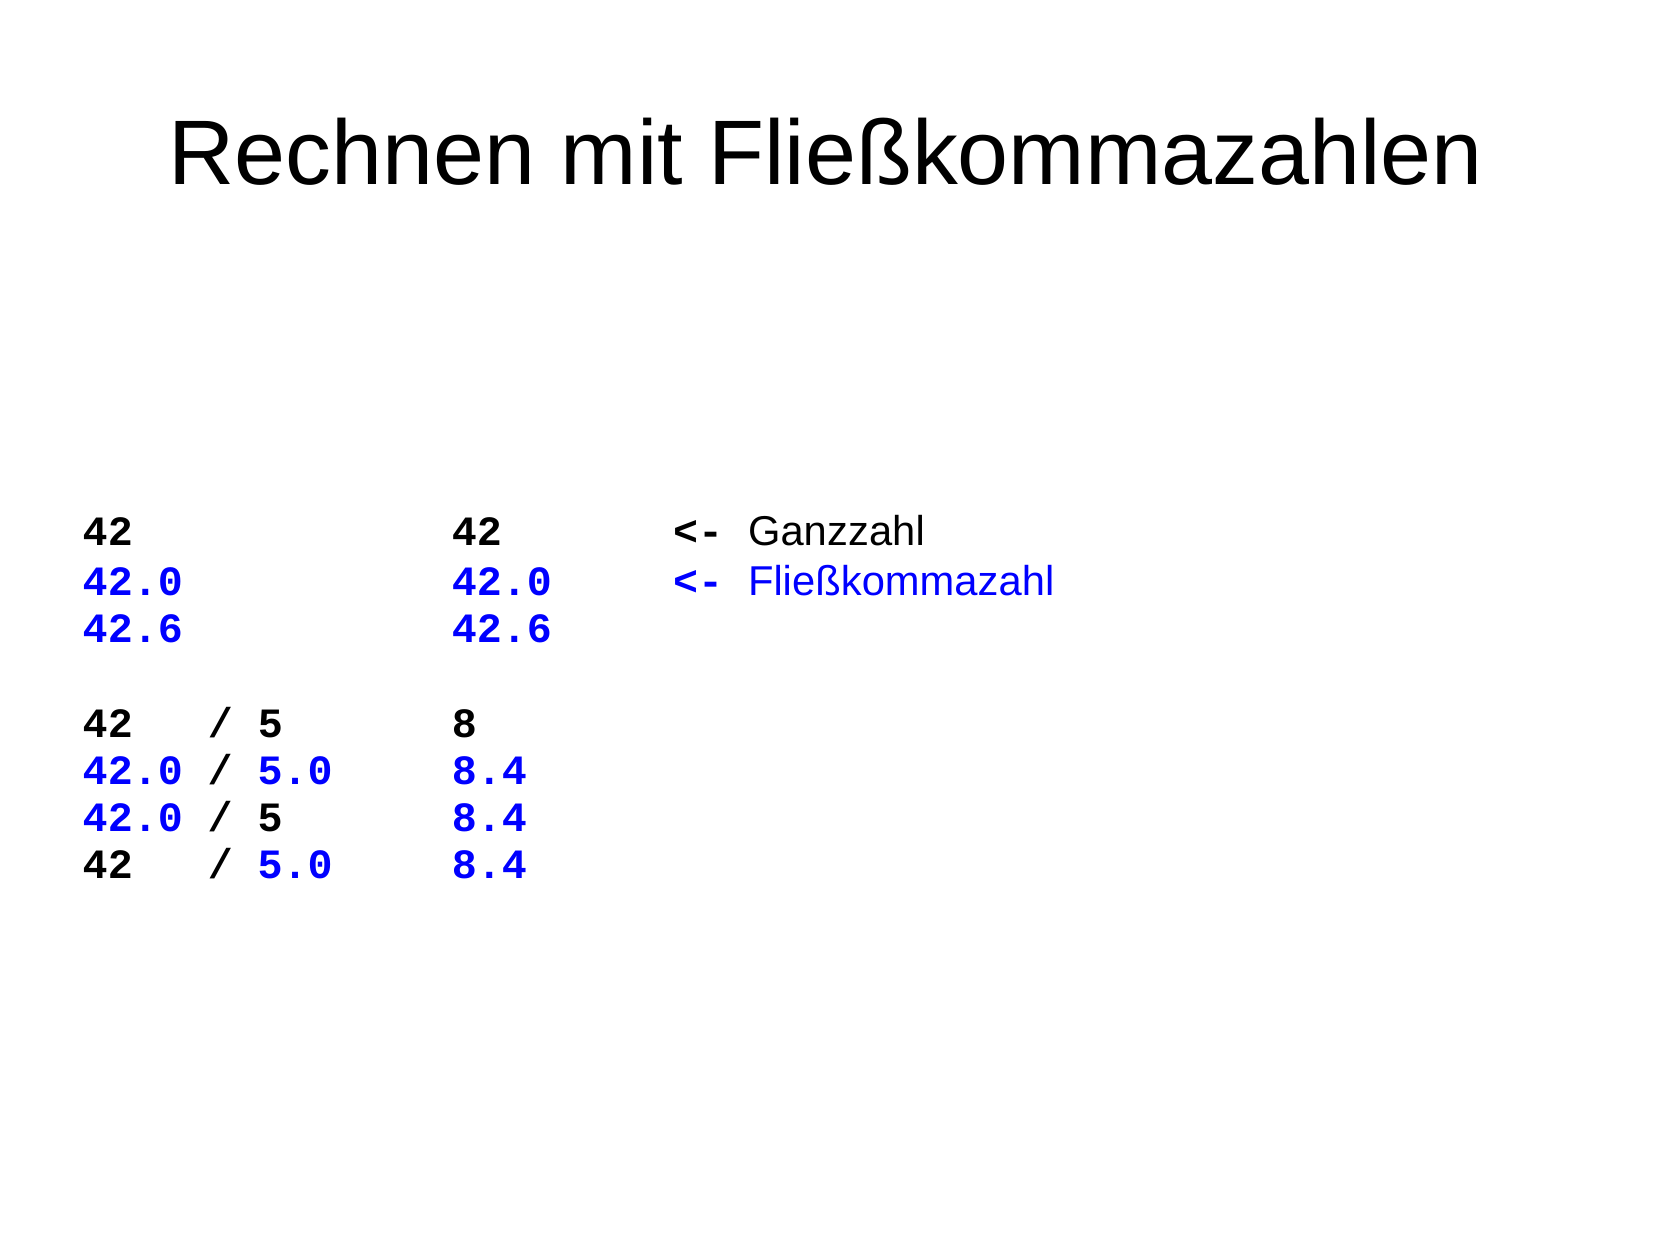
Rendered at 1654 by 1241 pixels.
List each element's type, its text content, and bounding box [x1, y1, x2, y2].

subtitle 42 42 <- Ganzzahl 42.0 42.0 <- Fließkommazahl 42.6 42.6 42 / 5 8 42.0 / 5.0 8.4 42.0 / 5 8.4 42 / 5.0 8.4 [82, 297, 1571, 1102]
title Rechnen mit Fließkommazahlen [82, 56, 1571, 250]
